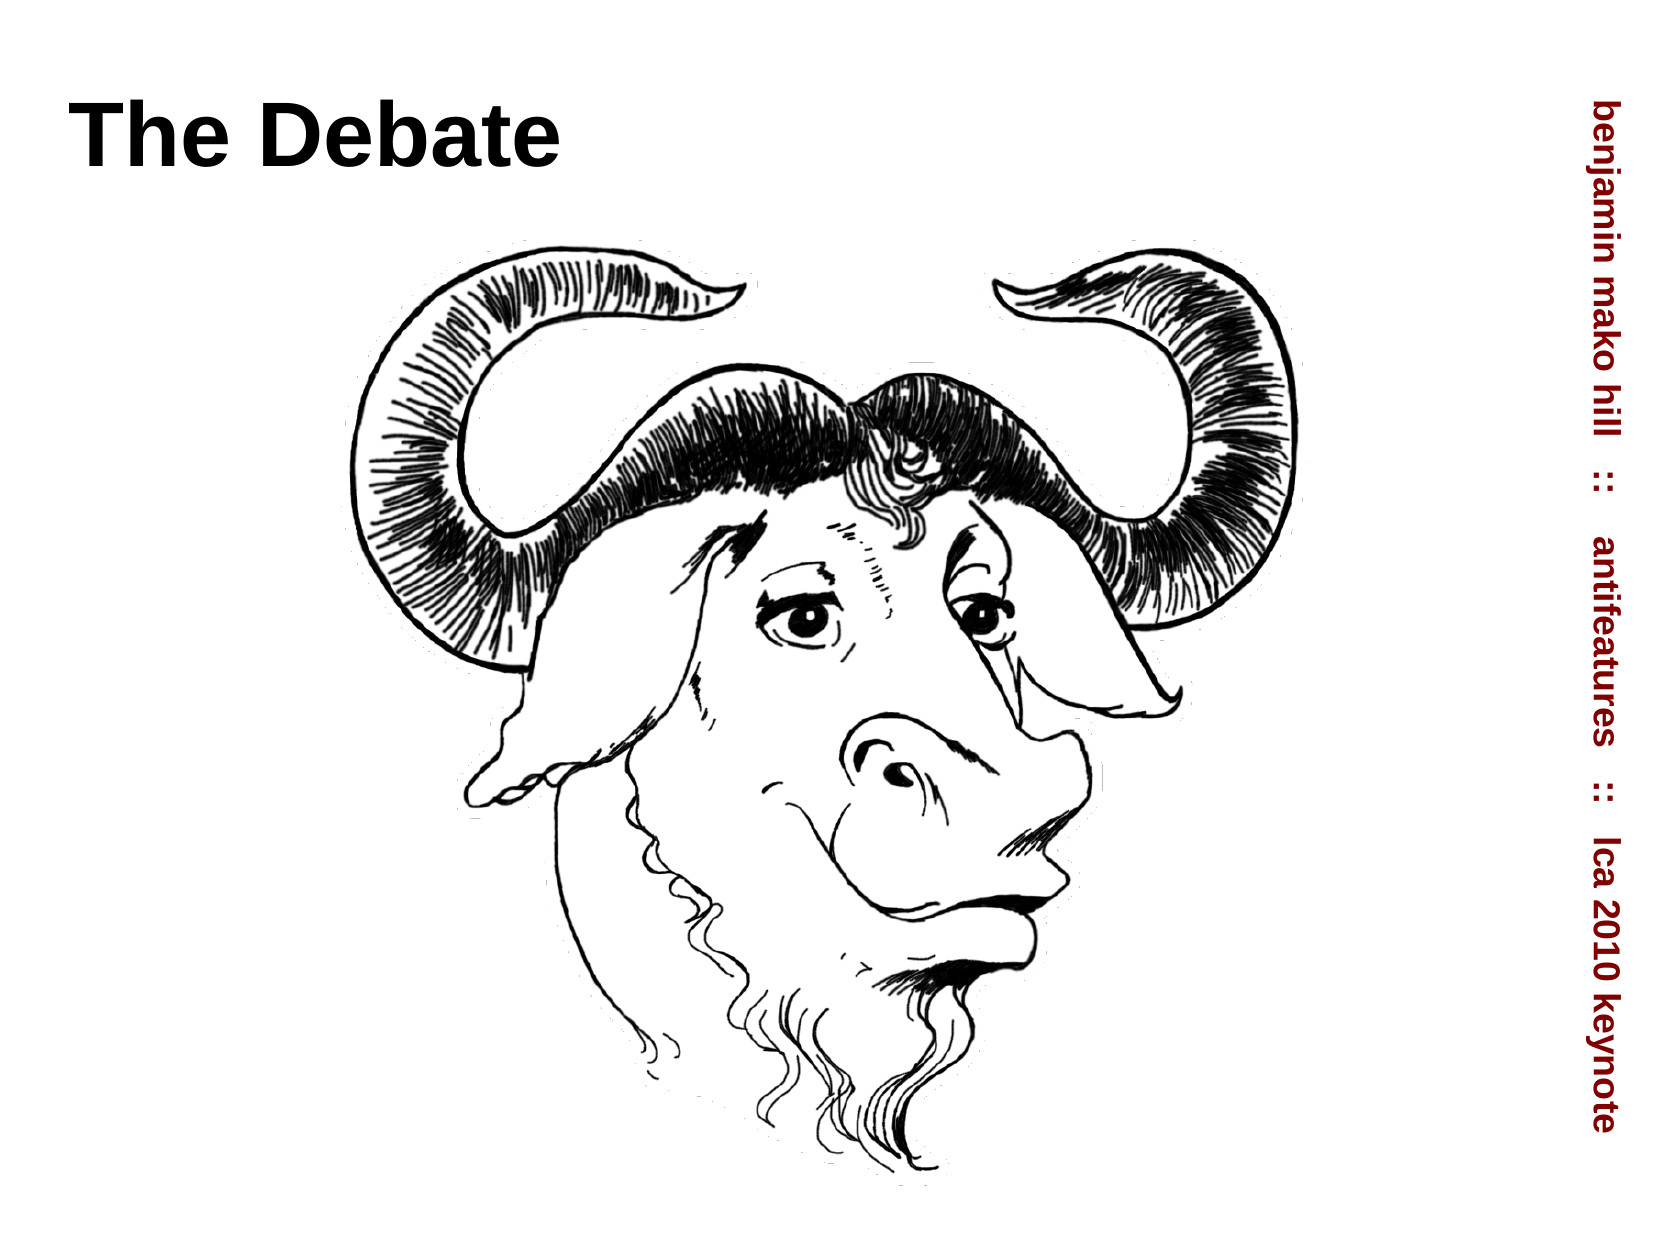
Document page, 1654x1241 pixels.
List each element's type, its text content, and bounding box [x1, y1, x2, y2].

picture [257, 140, 1358, 1241]
title The Debate [68, 38, 1542, 231]
